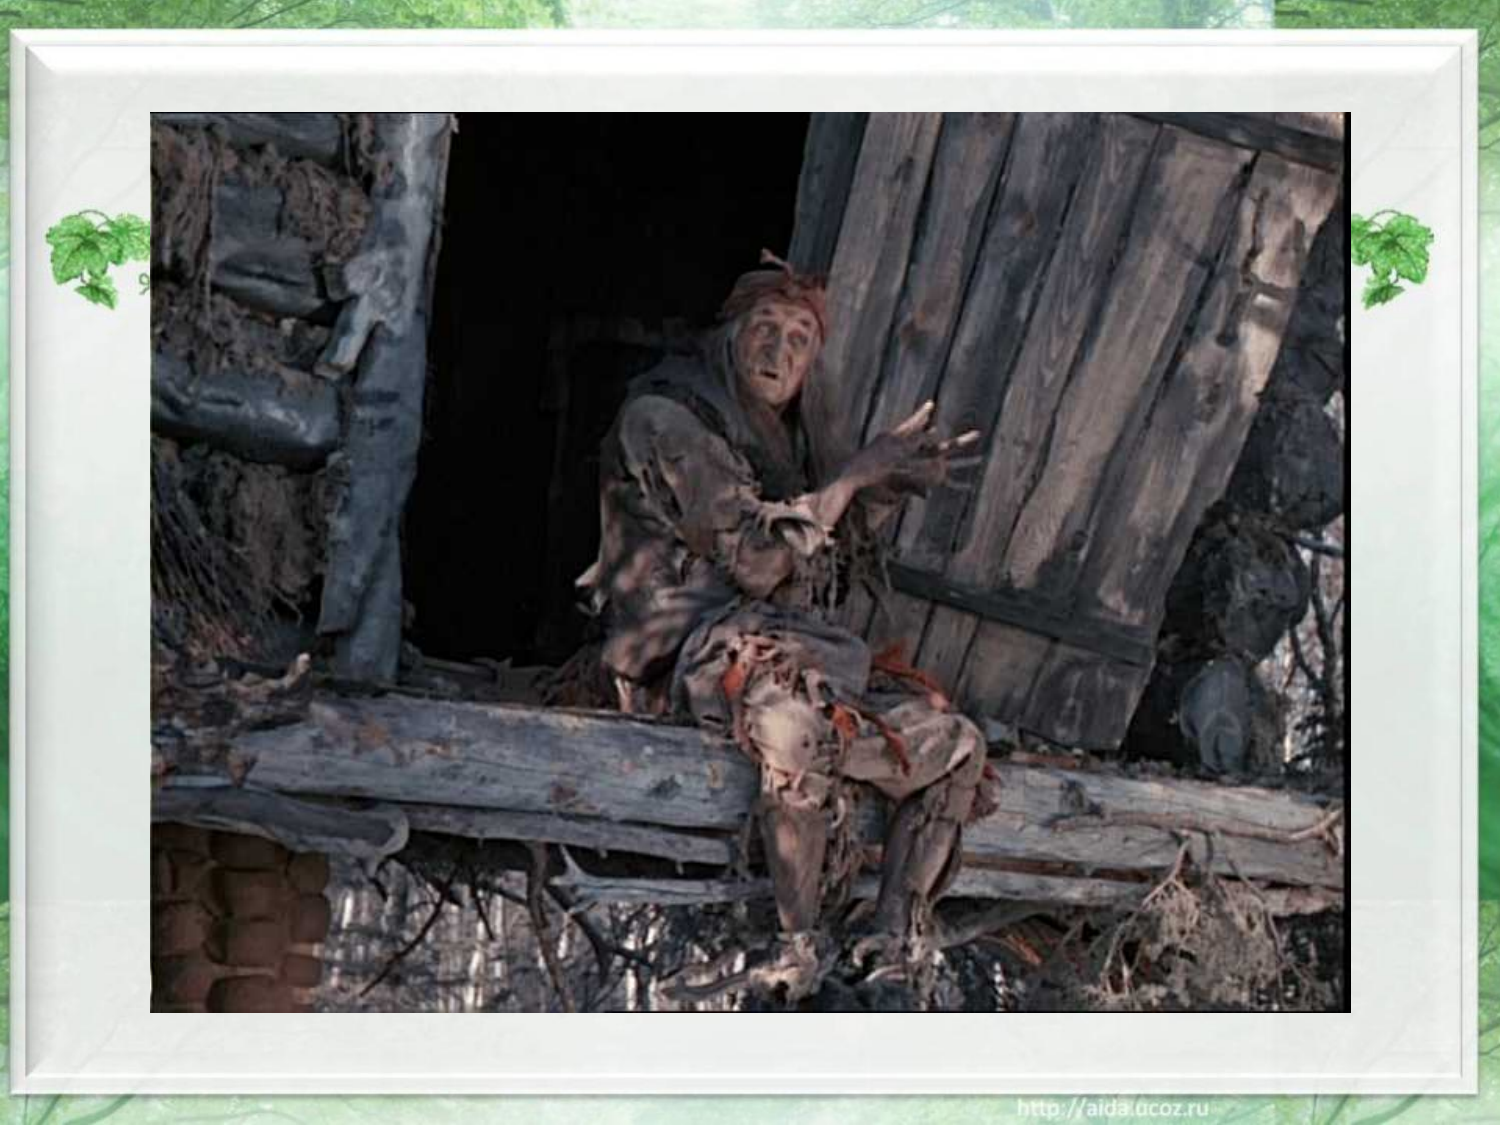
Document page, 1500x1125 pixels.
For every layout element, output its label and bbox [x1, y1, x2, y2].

picture [150, 112, 1351, 1013]
